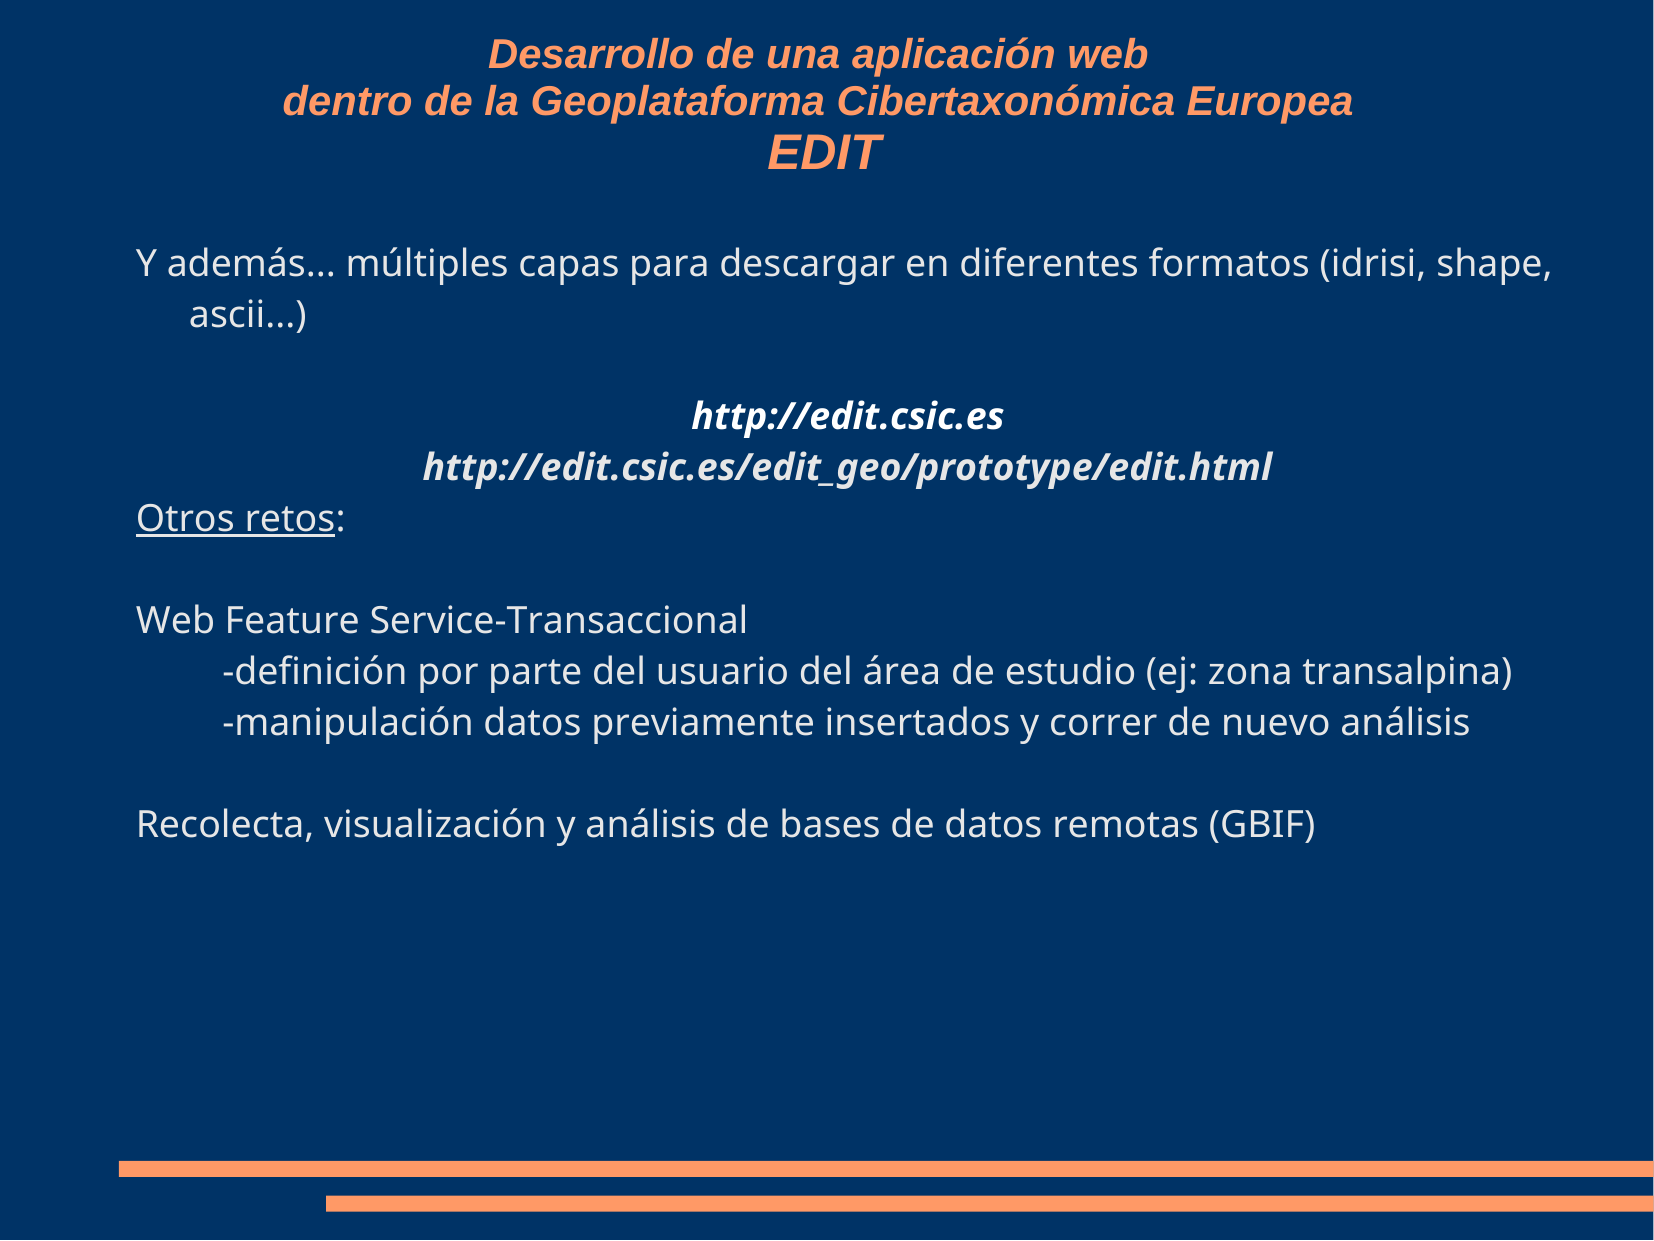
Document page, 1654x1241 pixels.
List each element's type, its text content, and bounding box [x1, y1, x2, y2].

list Y además... múltiples capas para descargar en diferentes formatos (idrisi, shape, ascii...) http://edit.csic.es http://edit.csic.es/edit_geo/prototype/edit.html Otros retos: Web Feature Service-Transaccional -definición por parte del usuario del área de estudio (ej: zona transalpina) -manipulación datos previamente insertados y correr de nuevo análisis Recolecta, visualización y análisis de bases de datos remotas (GBIF) [118, 236, 1561, 1133]
title Desarrollo de una aplicación web dentro de la Geoplataforma Cibertaxonómica Europea EDIT [118, 29, 1531, 182]
